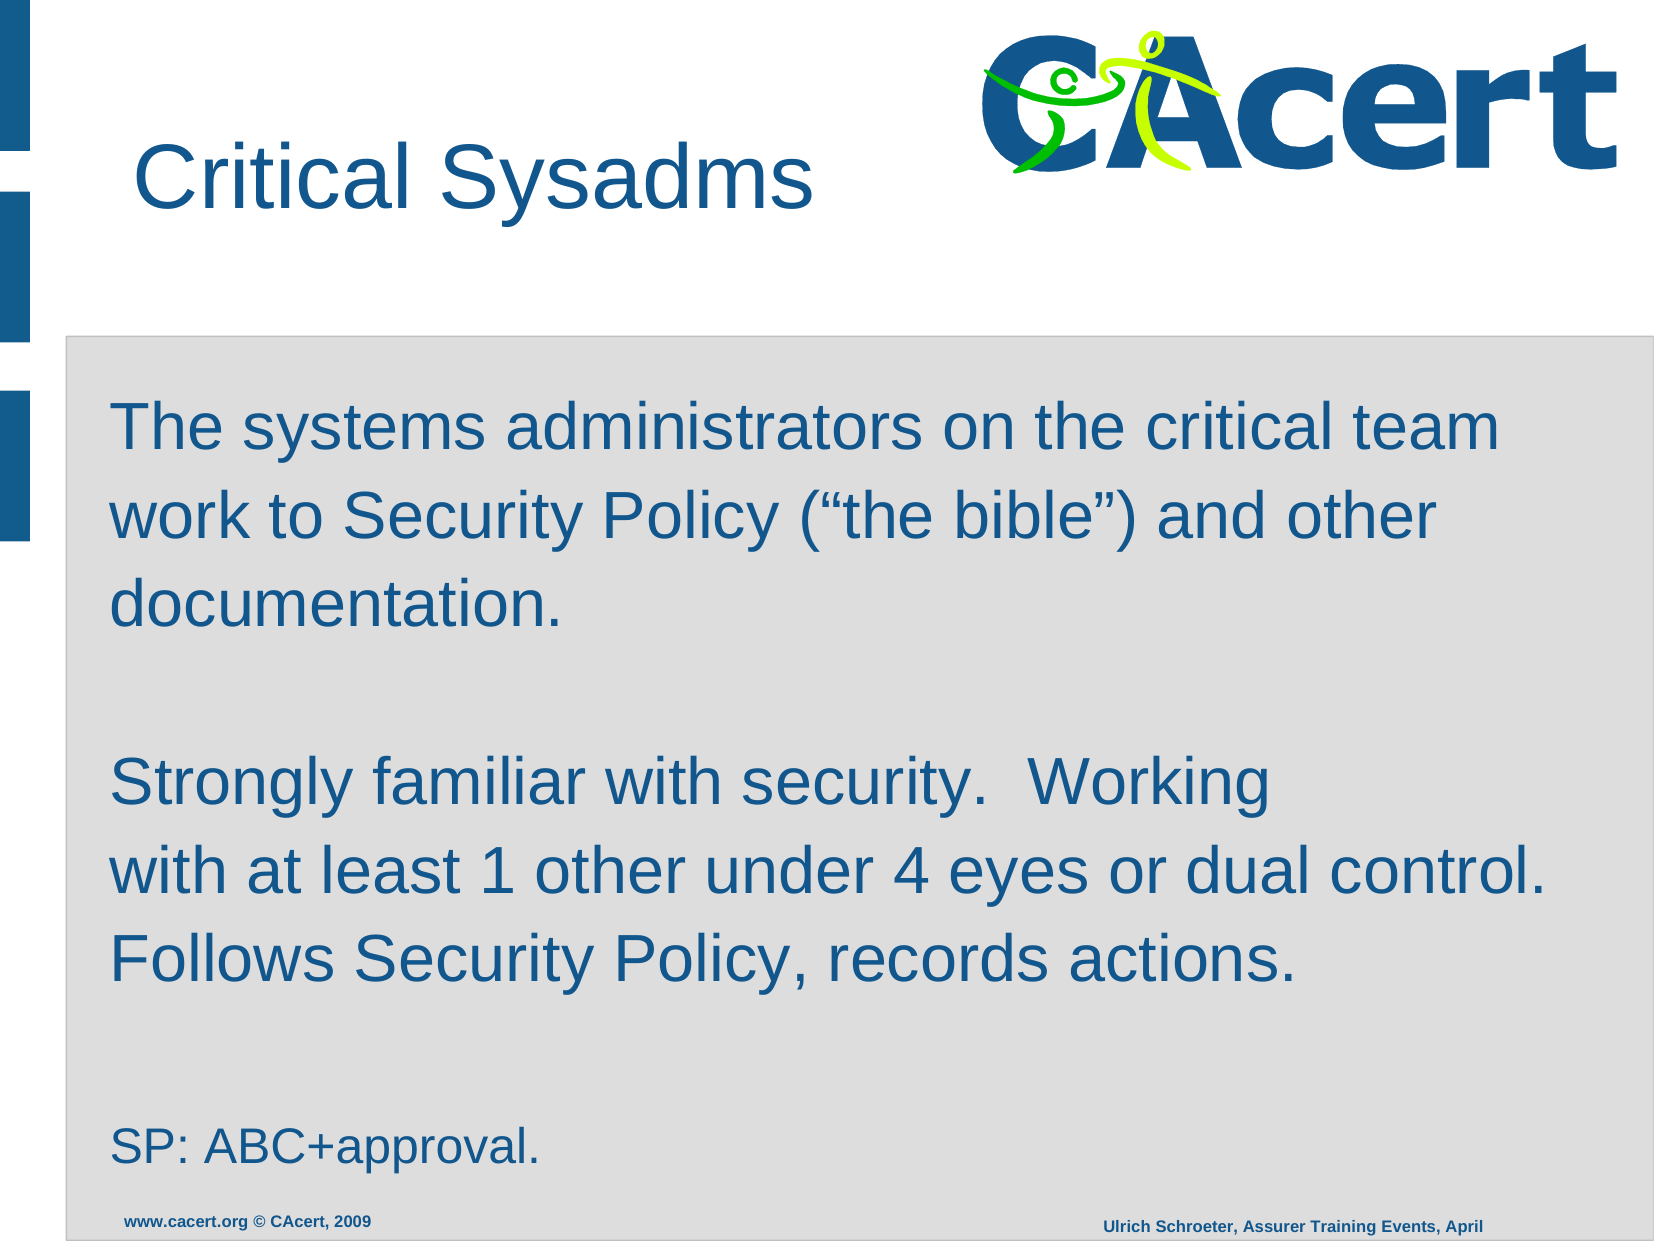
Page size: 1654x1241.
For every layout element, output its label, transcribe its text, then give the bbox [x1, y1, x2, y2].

text_box The systems administrators on the critical team work to Security Policy (“the bible”) and other documentation. Strongly familiar with security. Working with at least 1 other under 4 eyes or dual control. Follows Security Policy, records actions. SP: ABC+approval. [94, 367, 1574, 1182]
text_box Critical Sysadms [118, 118, 831, 239]
